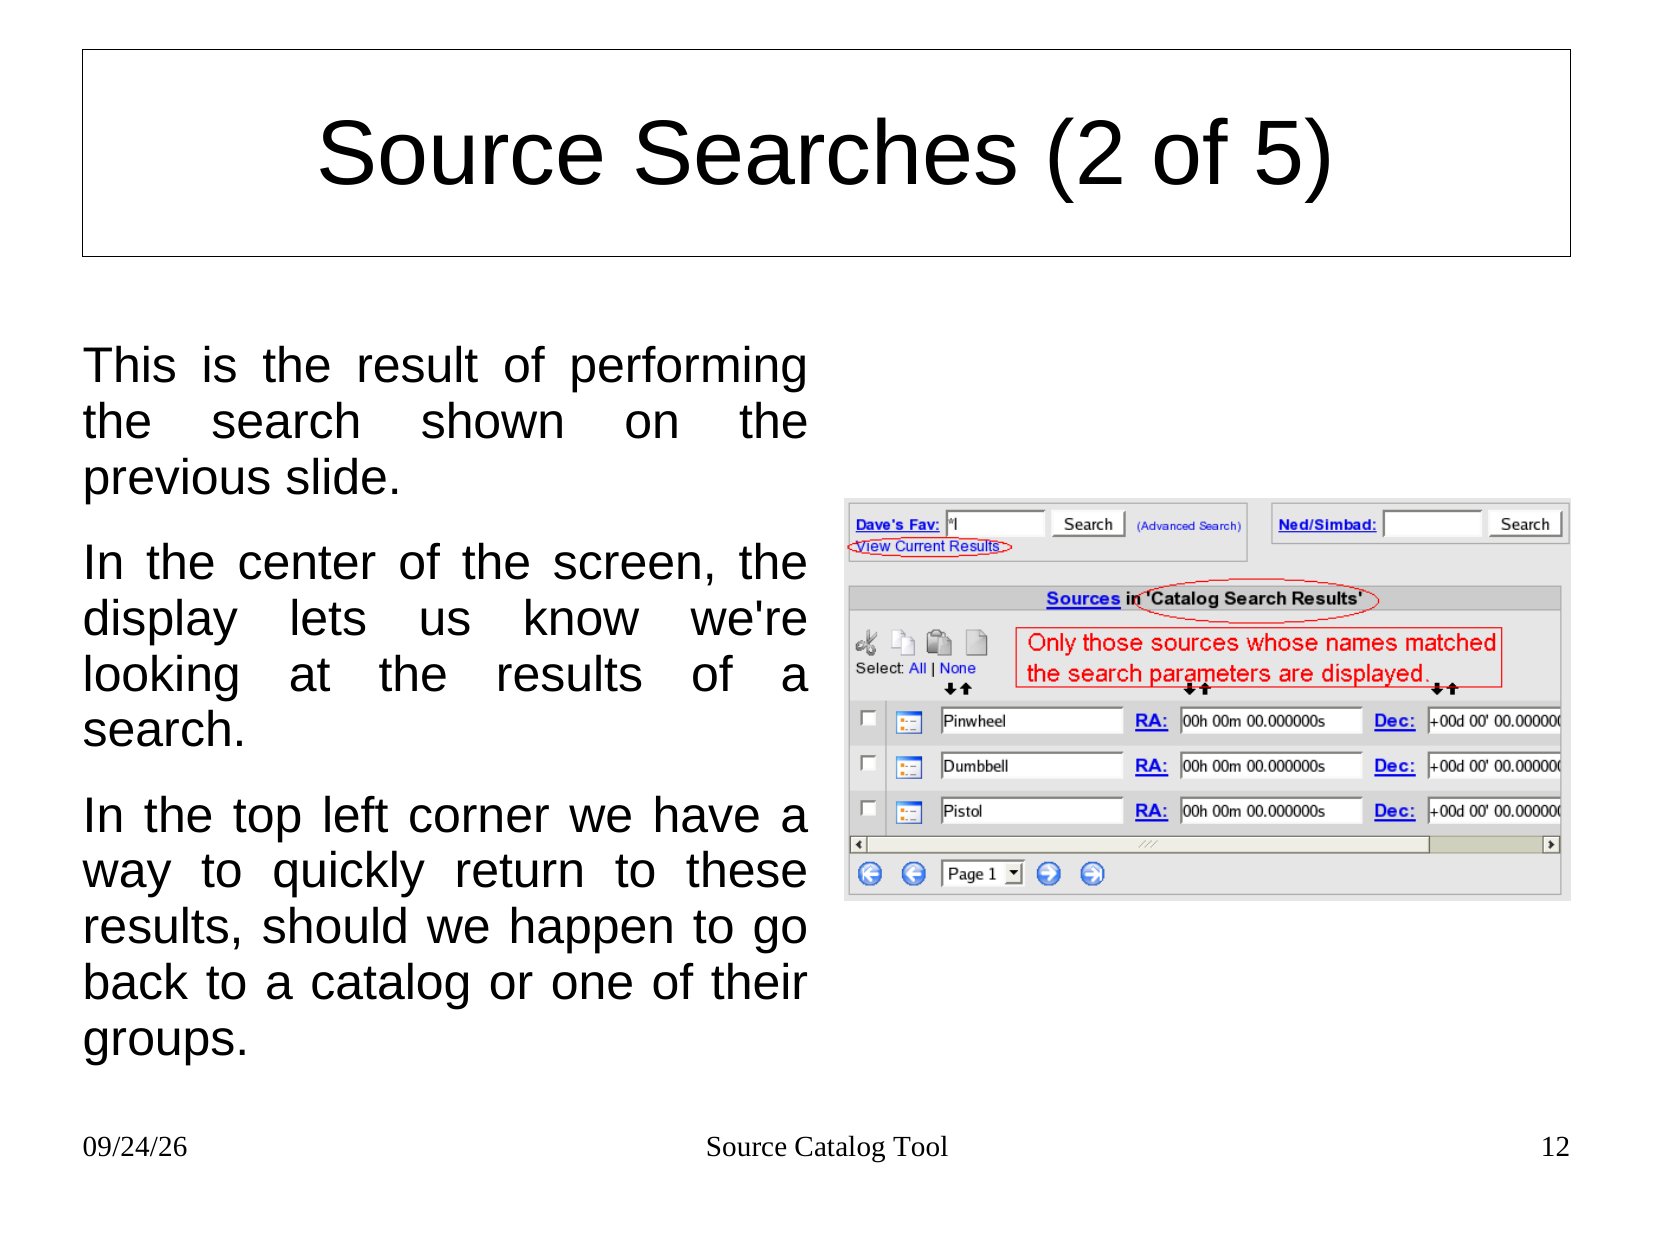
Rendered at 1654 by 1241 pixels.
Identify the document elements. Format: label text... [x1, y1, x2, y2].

title Source Searches (2 of 5) [82, 49, 1571, 257]
picture [844, 498, 1571, 901]
list This is the result of performing the search shown on the previous slide. In the center of the screen, the display lets us know we're looking at the results of a search. In the top left corner we have a way to quickly return to these results, should we happen to go back to a catalog or one of their groups. [82, 337, 809, 1109]
